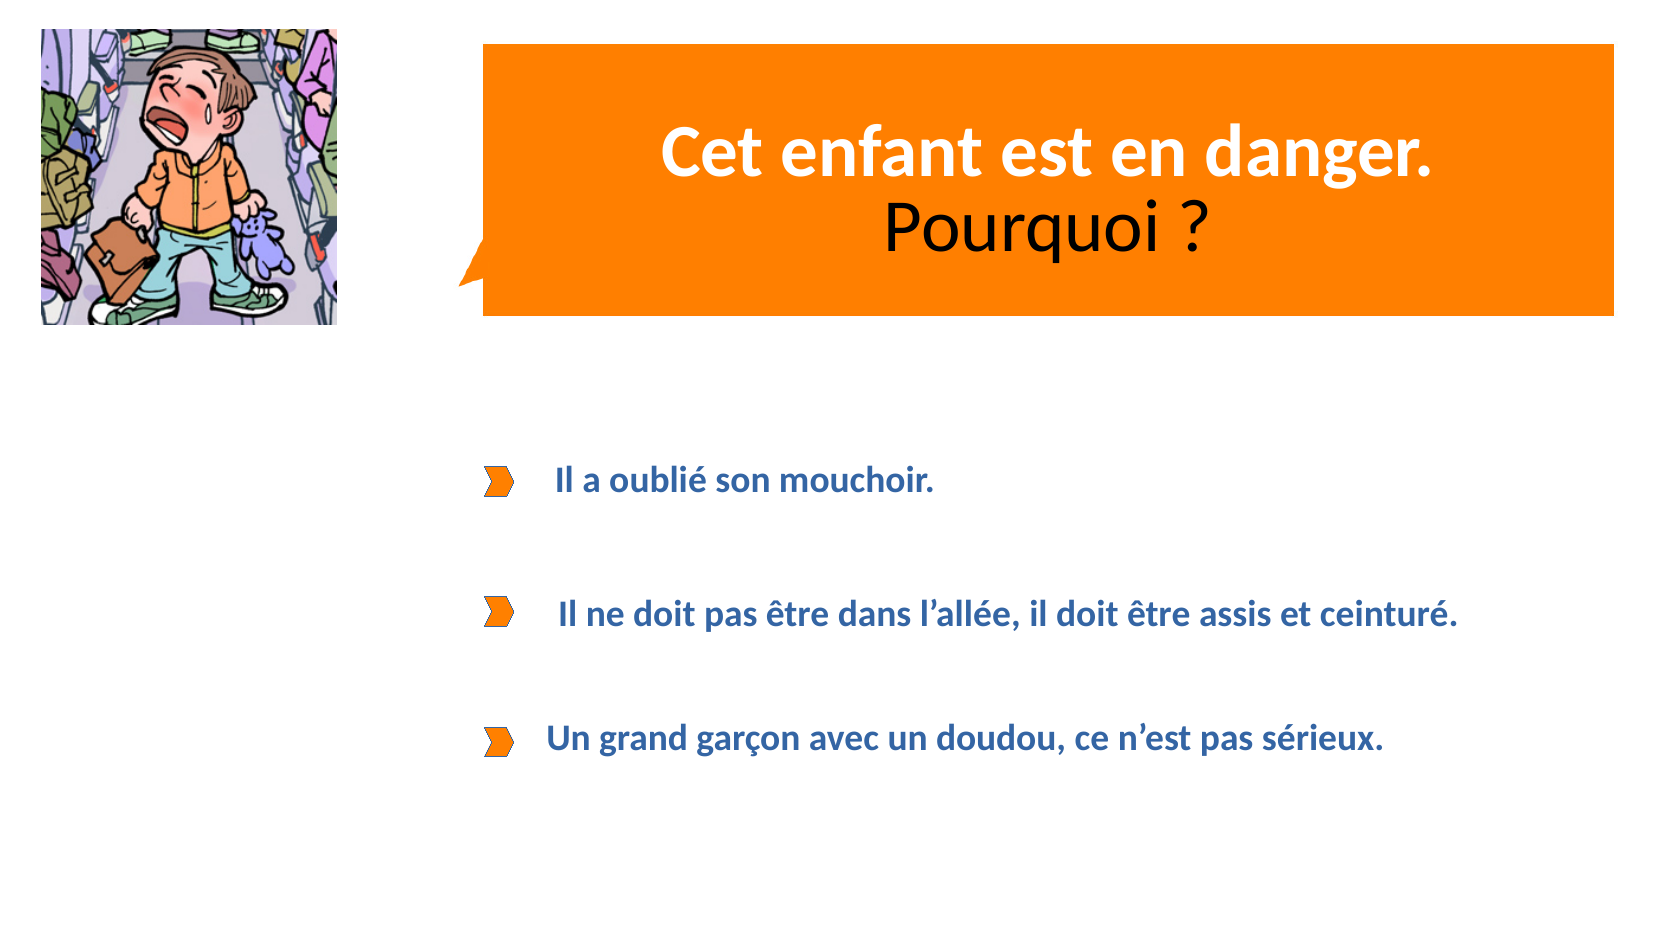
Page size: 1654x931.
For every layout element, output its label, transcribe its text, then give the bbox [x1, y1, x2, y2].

text_box Cet enfant est en danger. Pourquoi ? [472, 112, 1625, 278]
text_box Il a oublié son mouchoir. [531, 456, 1424, 510]
text_box [484, 466, 514, 497]
text_box Un grand garçon avec un doudou, ce n’est pas sérieux. [531, 715, 1424, 768]
picture [5, 0, 1654, 345]
text_box Il ne doit pas être dans l’allée, il doit être assis et ceinturé. [543, 590, 1613, 644]
text_box [484, 727, 514, 757]
text_box [484, 596, 514, 627]
